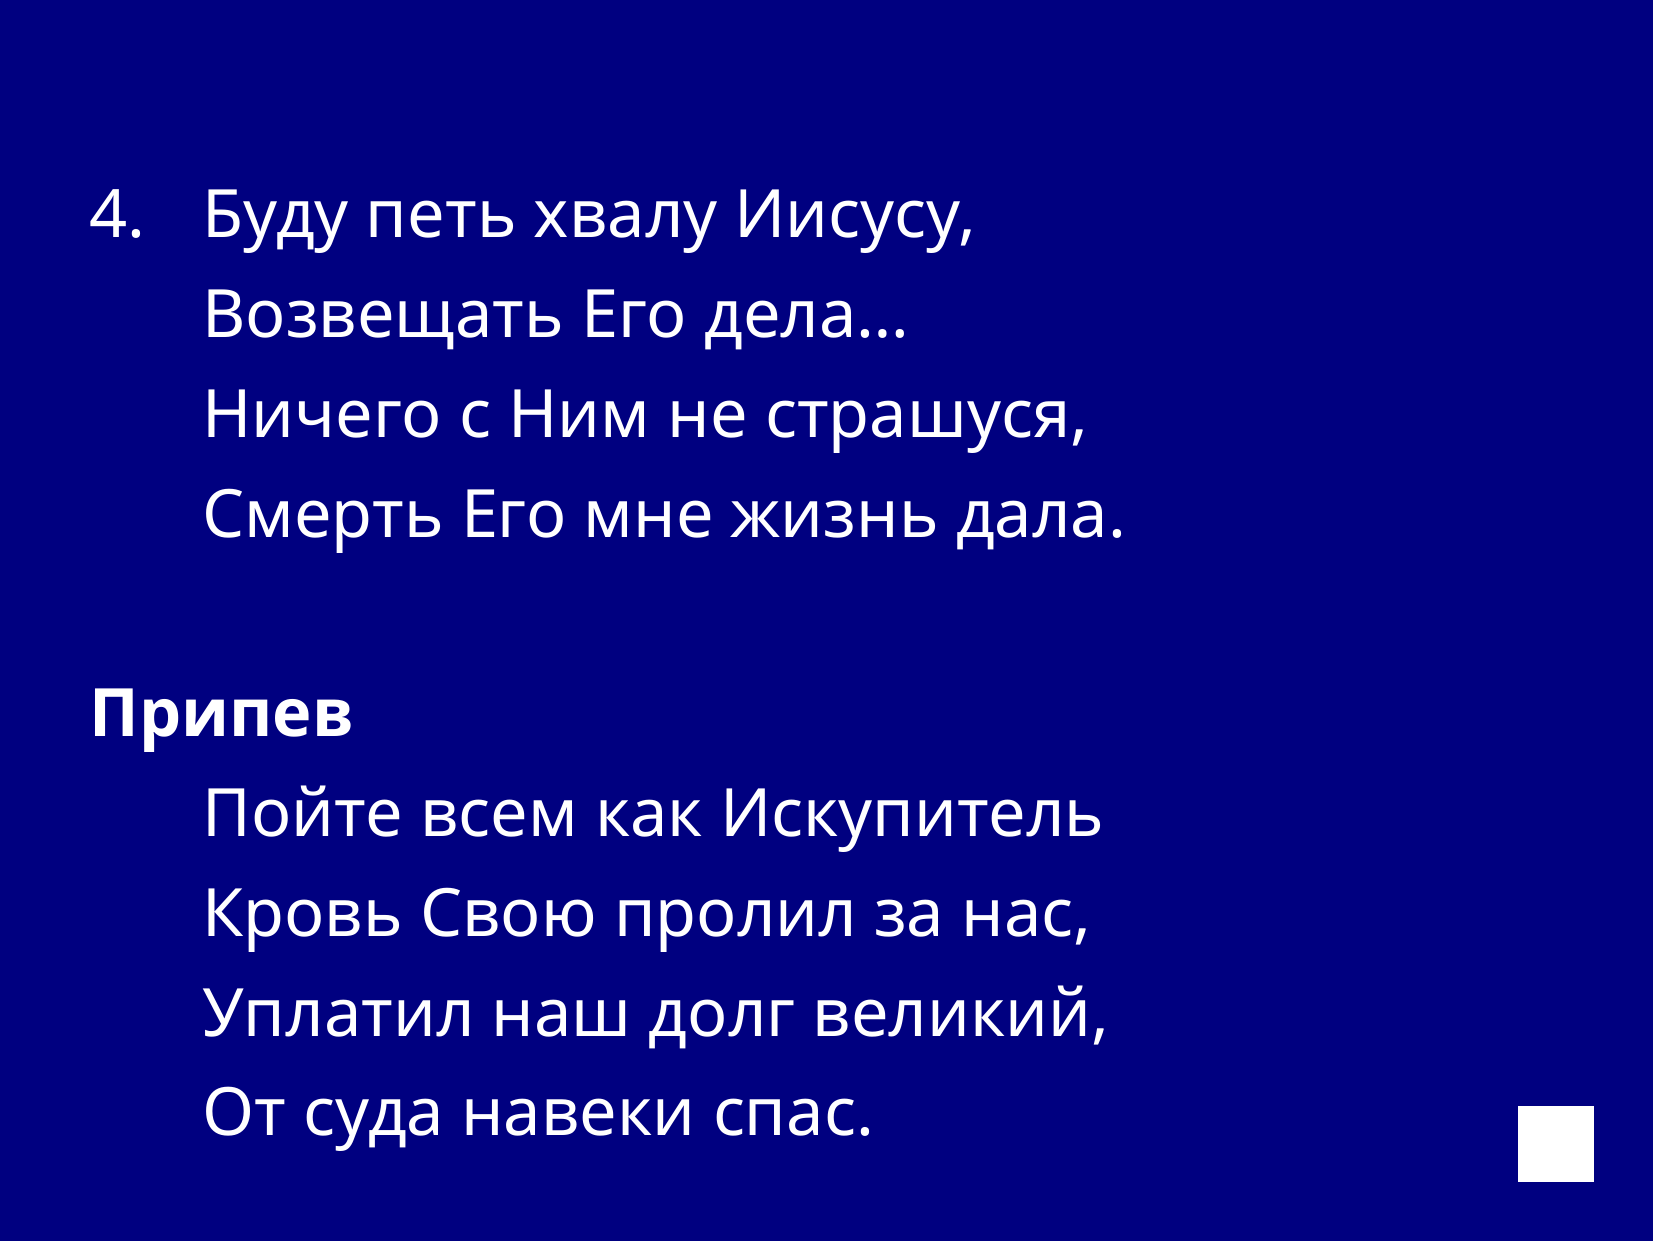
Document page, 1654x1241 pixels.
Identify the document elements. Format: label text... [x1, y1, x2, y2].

text_box 4. Буду петь хвалу Иисусу, Возвещать Его дела… Ничего с Ним не страшуся, Смерть Его мне жизнь дала. Припев Пойте всем как Искупитель Кровь Свою пролил за нас, Уплатил наш долг великий, От суда навеки спас. [75, 150, 1576, 1163]
text_box [1518, 1106, 1594, 1182]
